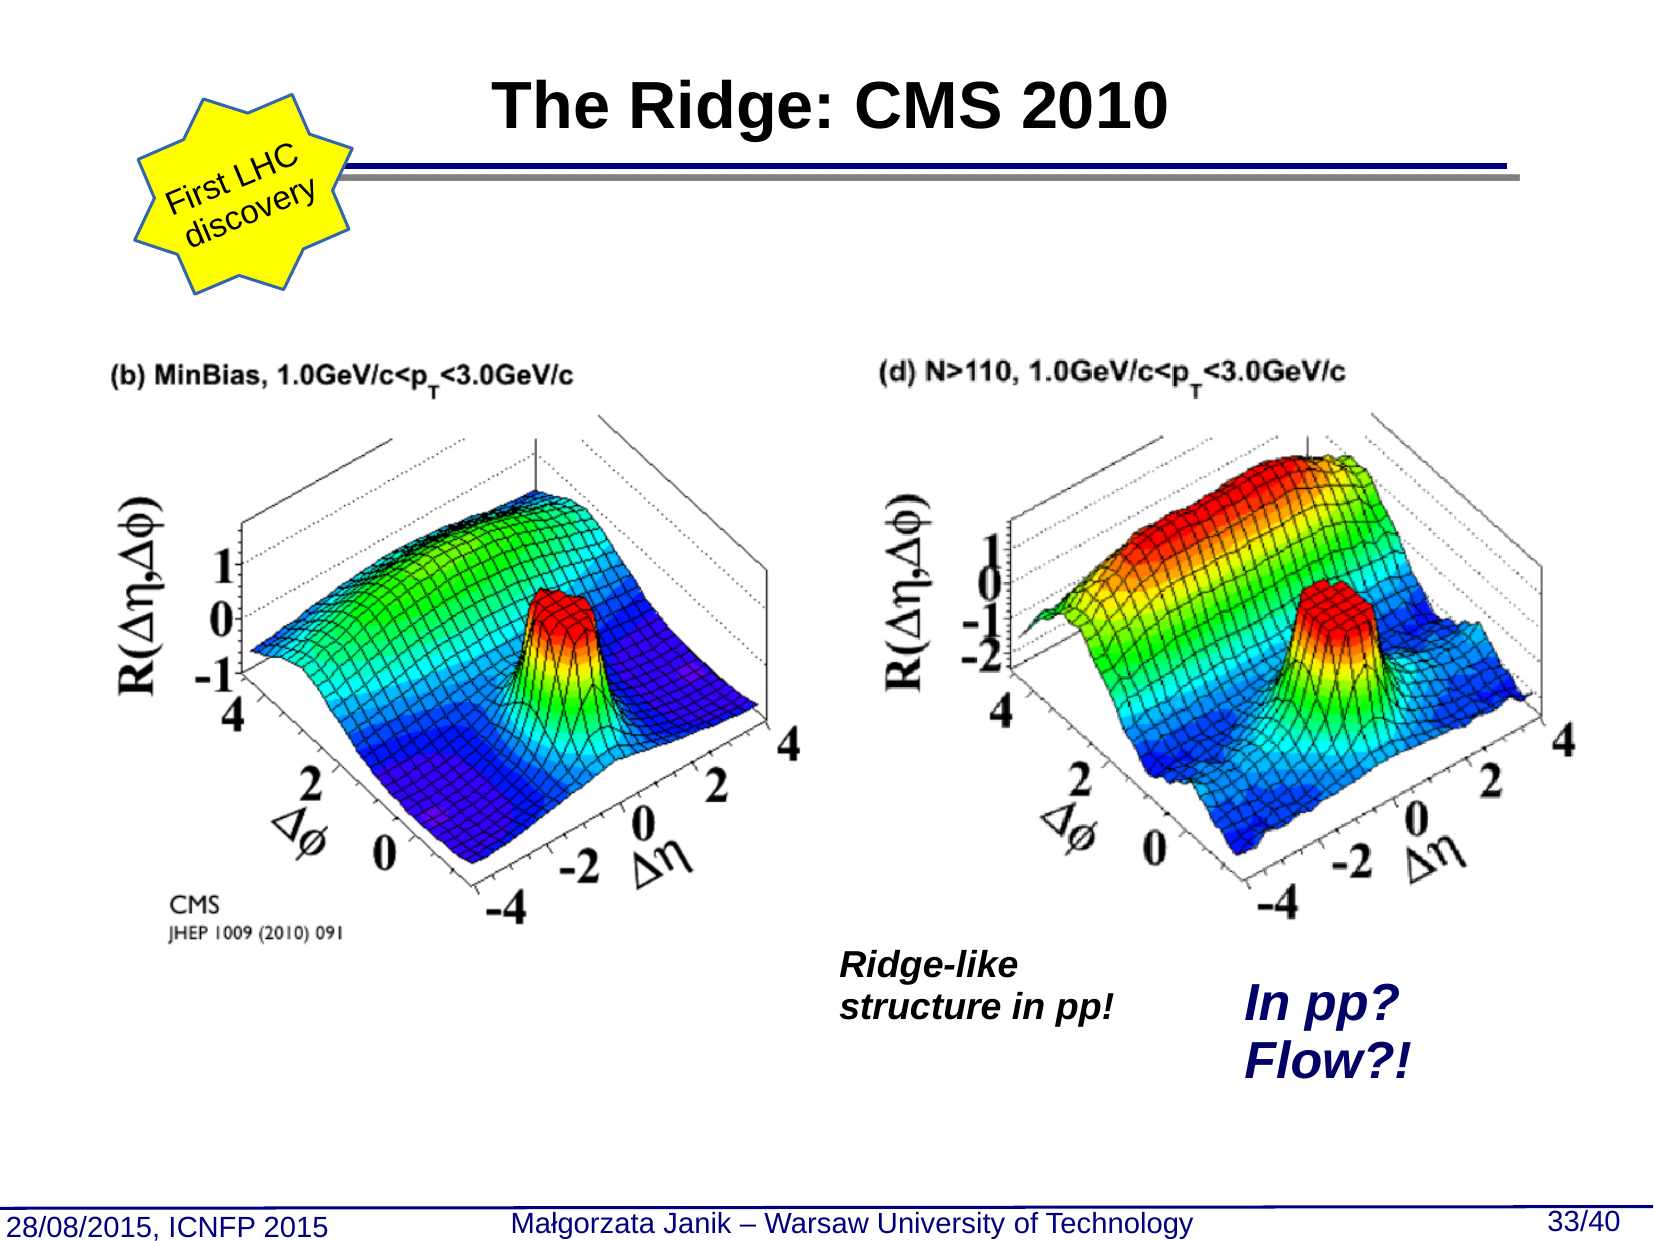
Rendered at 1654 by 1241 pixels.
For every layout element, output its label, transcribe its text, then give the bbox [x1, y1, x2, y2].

text_box First LHC discovery [134, 94, 353, 295]
text_box Ridge-like structure in pp! [824, 936, 1185, 1036]
picture [859, 339, 1580, 940]
title The Ridge: CMS 2010 [86, 30, 1575, 181]
picture [91, 344, 826, 946]
text_box In pp? Flow?! [1229, 966, 1620, 1099]
